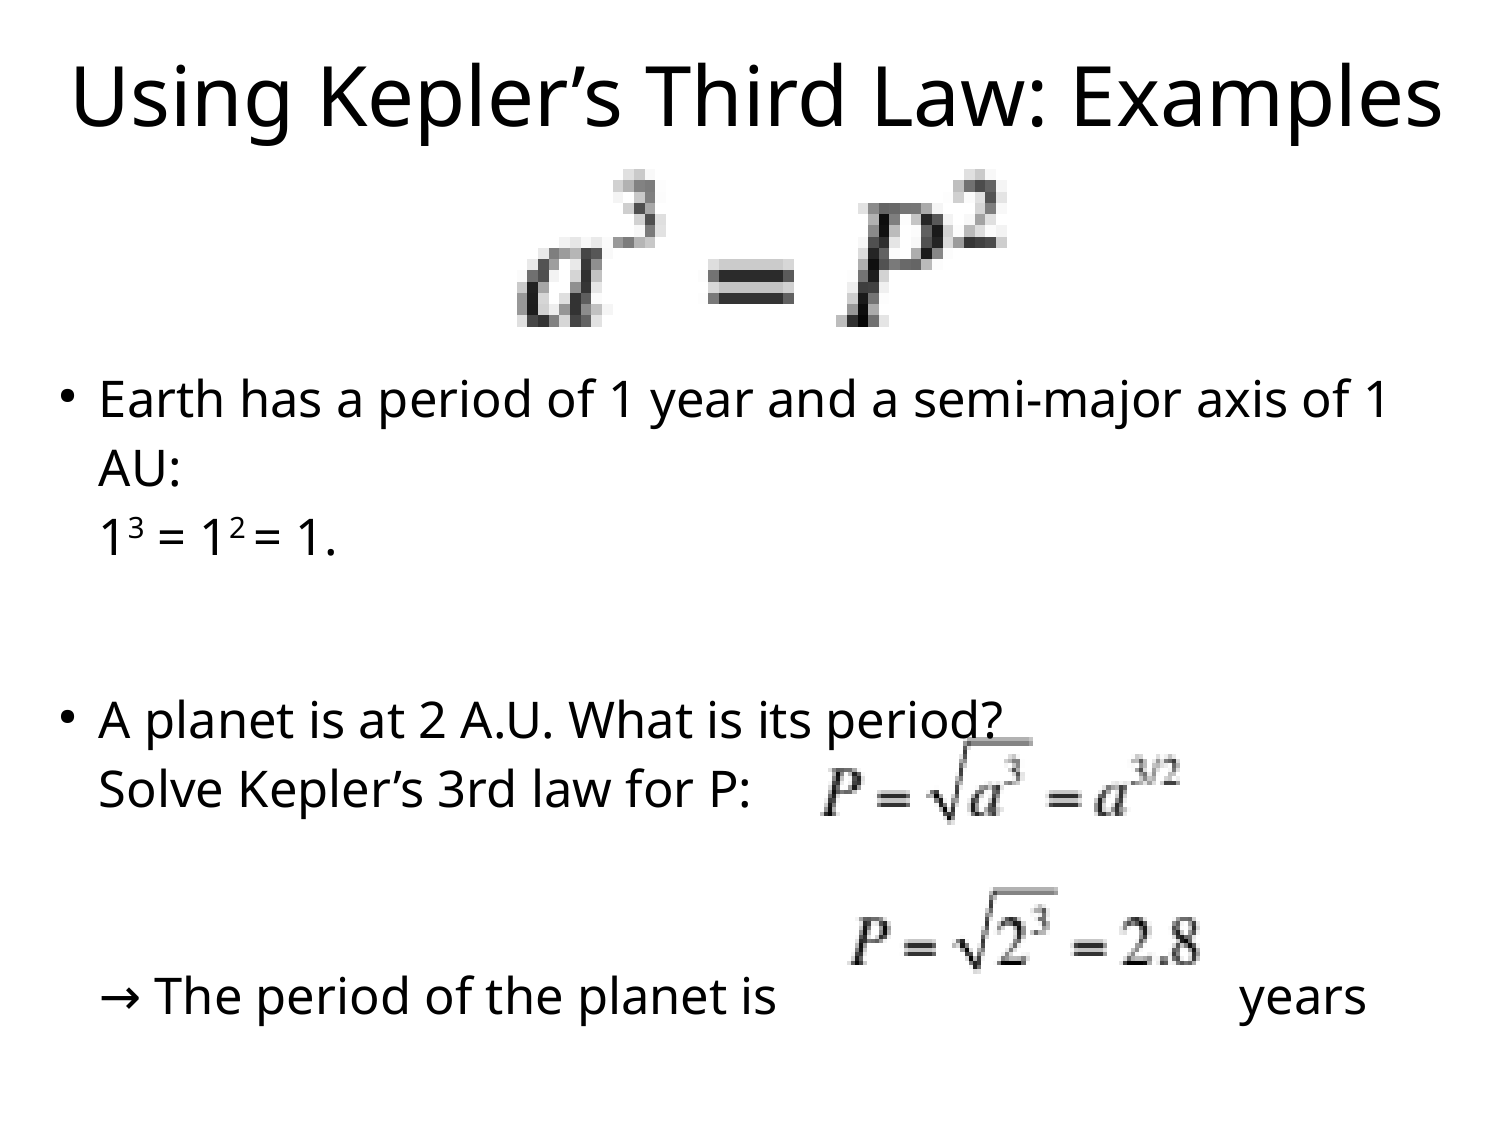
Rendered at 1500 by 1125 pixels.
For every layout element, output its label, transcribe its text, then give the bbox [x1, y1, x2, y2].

list Earth has a period of 1 year and a semi-major axis of 1 AU: 13 = 12 = 1. A planet is at 2 A.U. What is its period? Solve Kepler’s 3rd law for P: → The period of the planet is years [45, 179, 1471, 1036]
picture [496, 136, 1019, 351]
title Using Kepler’s Third Law: Examples [45, 27, 1471, 163]
picture [839, 874, 1209, 975]
picture [812, 725, 1186, 826]
